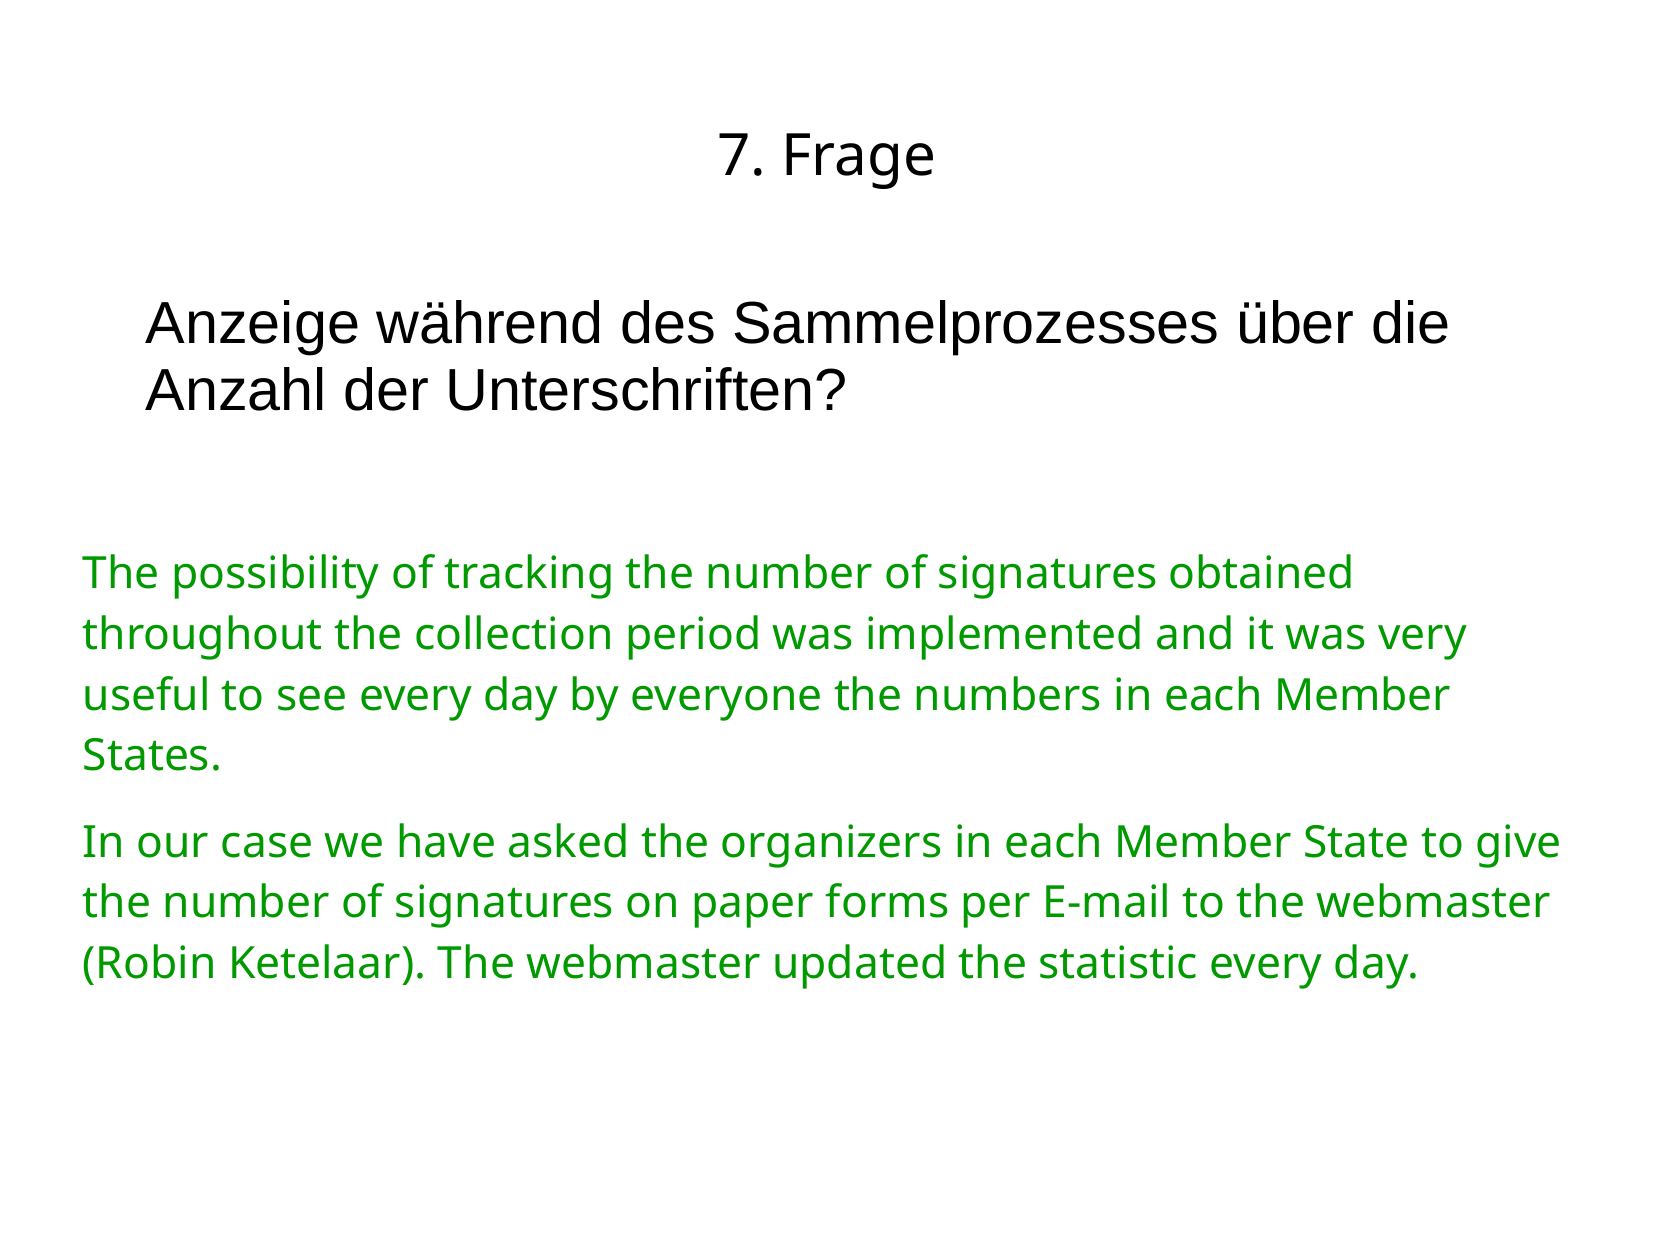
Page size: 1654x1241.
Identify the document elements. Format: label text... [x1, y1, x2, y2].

list Anzeige während des Sammelprozesses über die Anzahl der Unterschriften? The possibility of tracking the number of signatures obtained throughout the collection period was implemented and it was very useful to see every day by everyone the numbers in each Member States. In our case we have asked the organizers in each Member State to give the number of signatures on paper forms per E-mail to the webmaster (Robin Ketelaar). The webmaster updated the statistic every day. [82, 290, 1571, 1010]
title 7. Frage [82, 49, 1571, 257]
